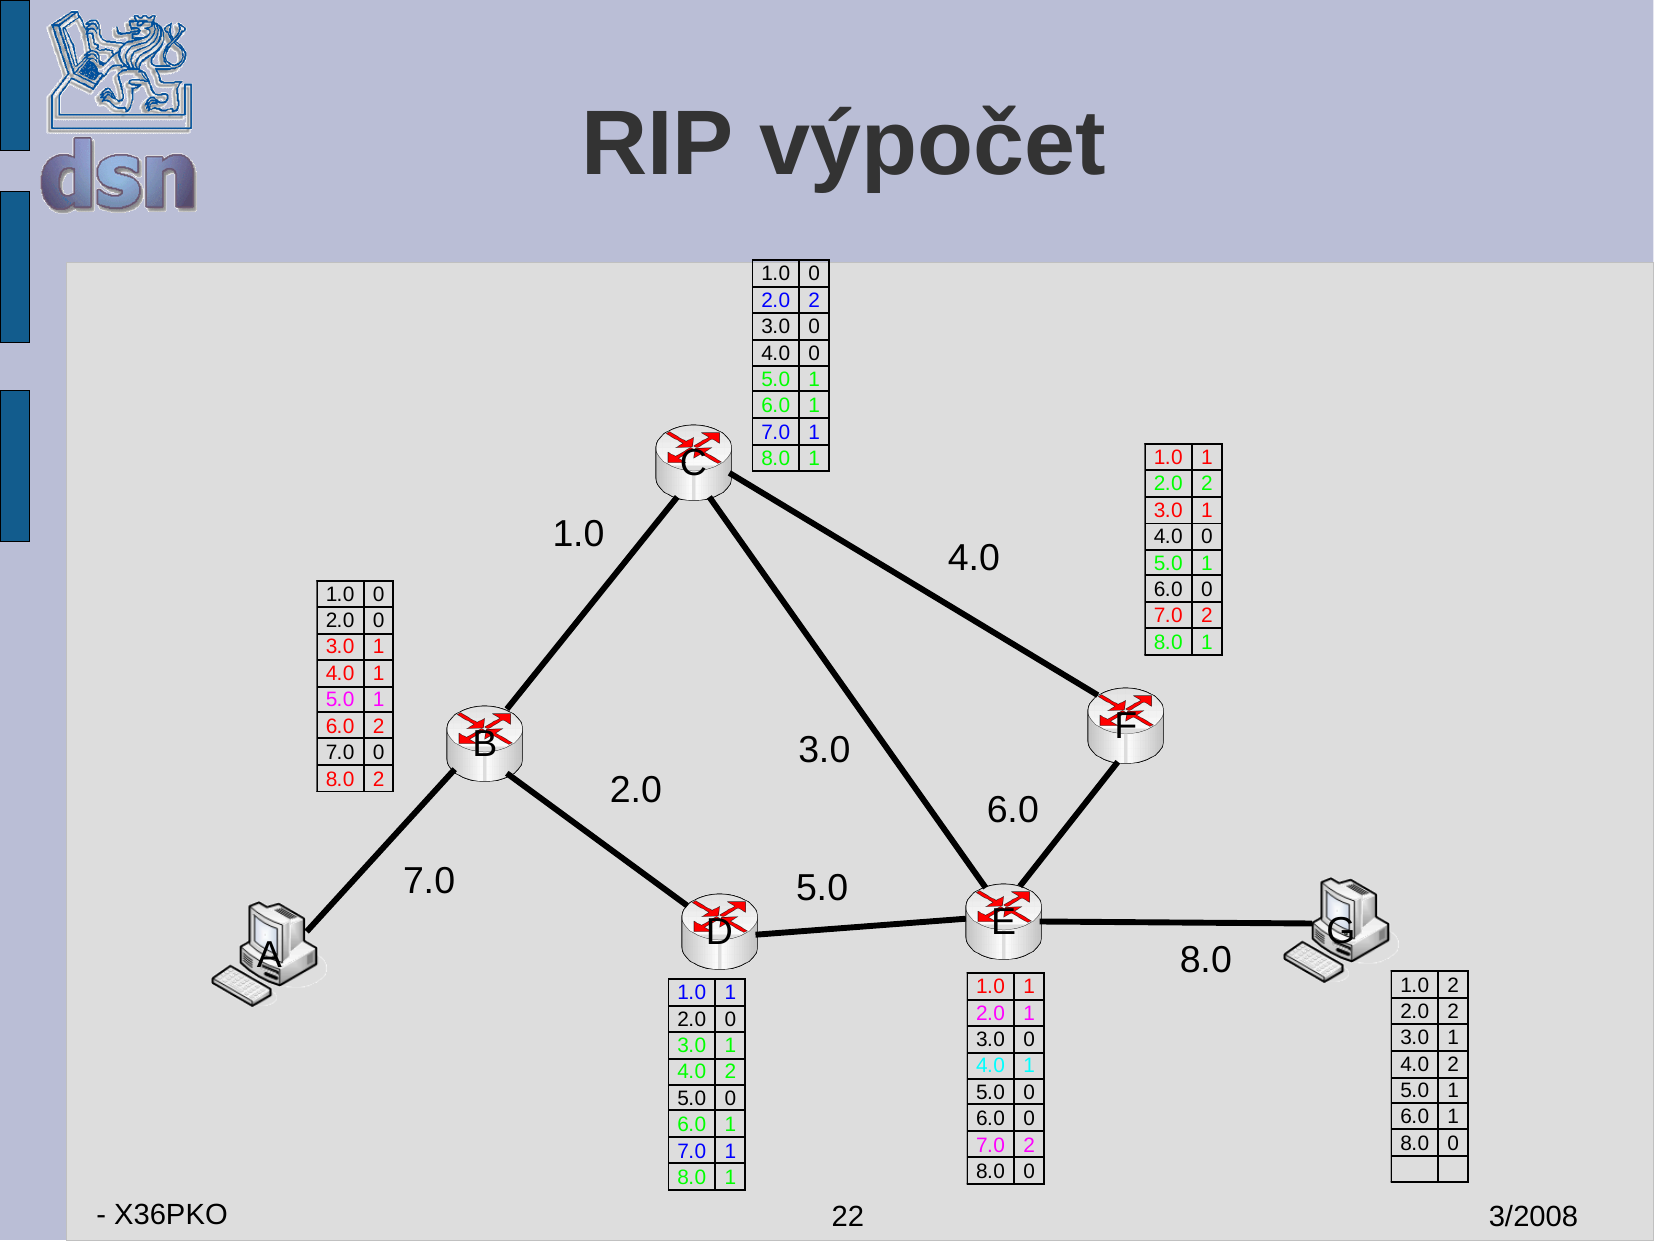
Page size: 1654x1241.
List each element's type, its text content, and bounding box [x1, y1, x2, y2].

chart [752, 259, 831, 474]
text_box 4.0 [933, 528, 1015, 586]
picture [211, 901, 327, 1007]
picture [10, 10, 223, 230]
picture [655, 424, 732, 501]
title RIP výpočet [210, 39, 1478, 247]
text_box 1.0 [537, 505, 620, 563]
chart [668, 978, 747, 1192]
chart [316, 580, 396, 794]
picture [1087, 687, 1164, 764]
text_box 2.0 [595, 760, 677, 818]
text_box 8.0 [1165, 930, 1247, 988]
text_box 7.0 [388, 852, 471, 910]
picture [965, 883, 1042, 960]
picture [681, 893, 758, 970]
text_box 6.0 [972, 781, 1054, 839]
chart [1390, 970, 1470, 1185]
picture [1283, 877, 1399, 983]
text_box 5.0 [781, 859, 864, 917]
chart [1144, 443, 1224, 657]
picture [446, 705, 523, 782]
text_box 3.0 [783, 721, 866, 779]
chart [966, 972, 1046, 1187]
